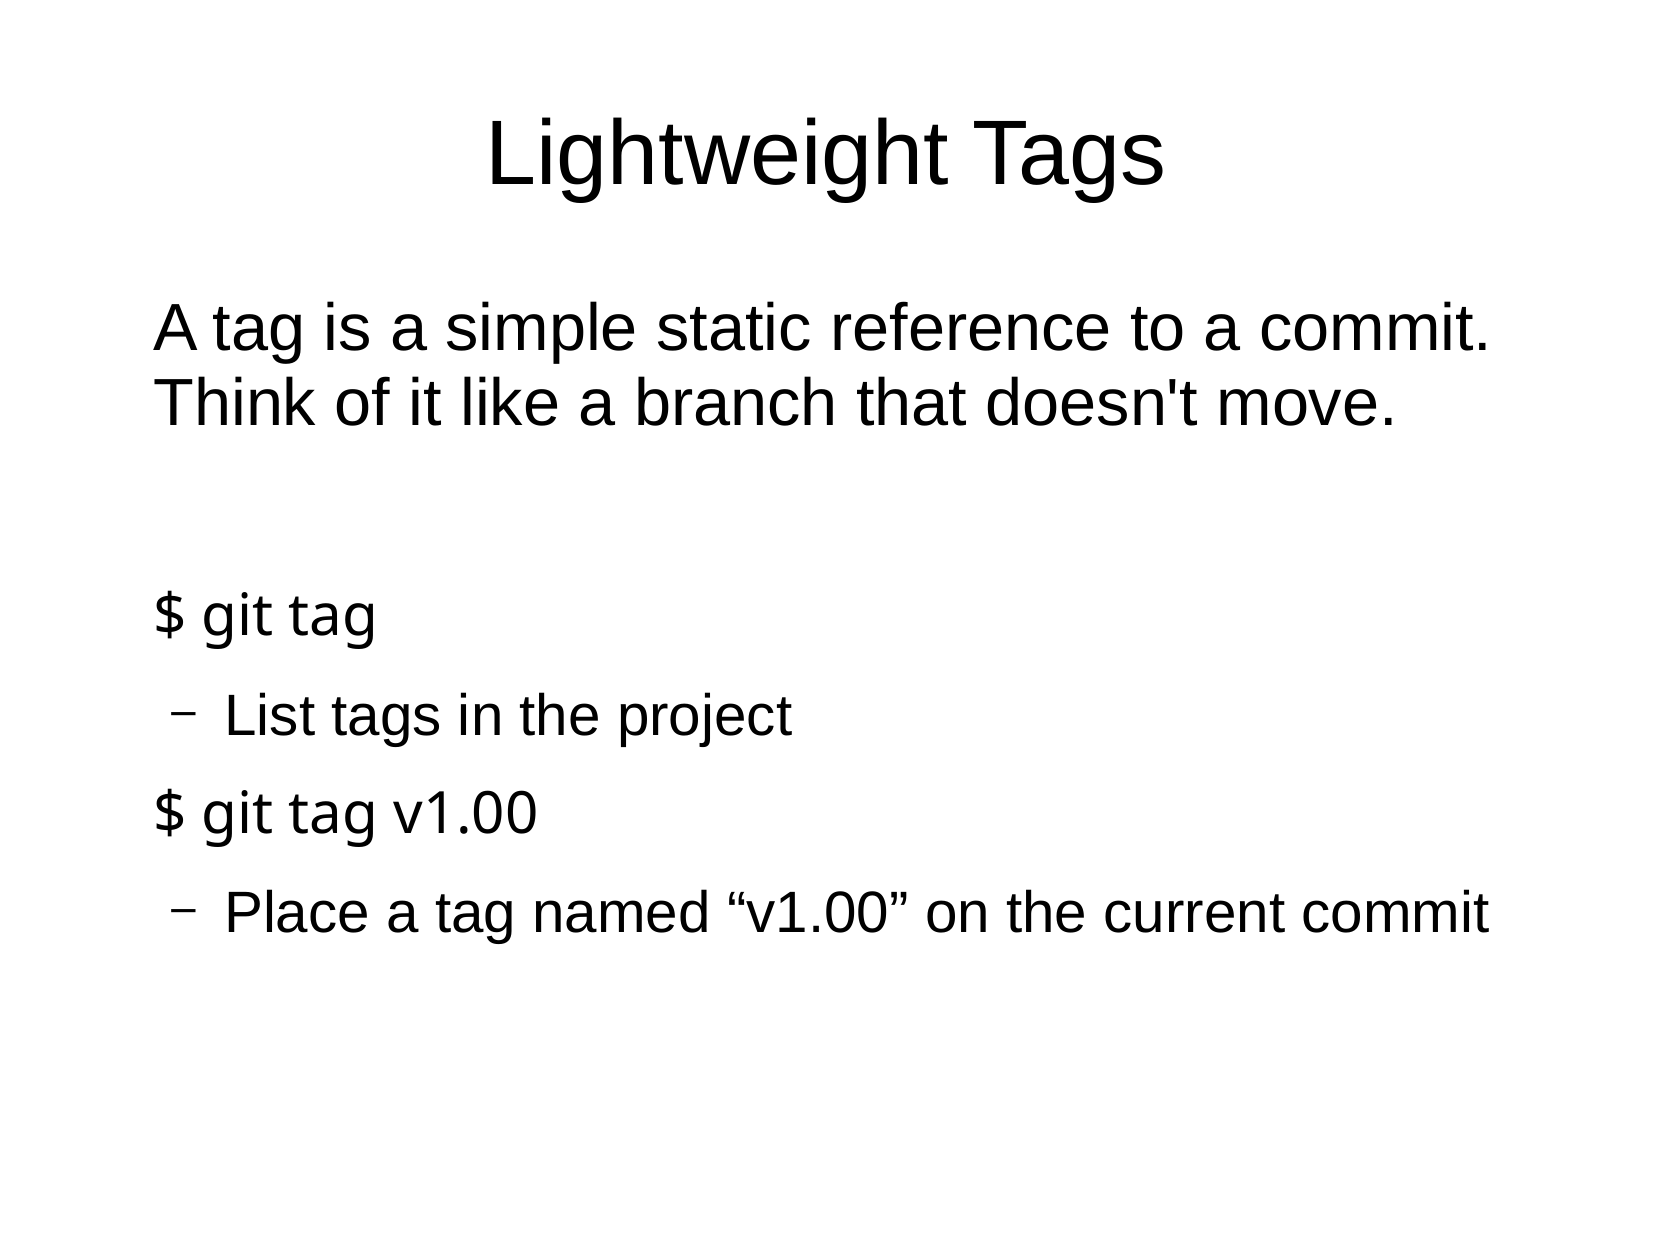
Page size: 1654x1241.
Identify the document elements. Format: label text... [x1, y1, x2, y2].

list A tag is a simple static reference to a commit. Think of it like a branch that doesn't move. $ git tag List tags in the project $ git tag v1.00 Place a tag named “v1.00” on the current commit [82, 290, 1571, 1186]
title Lightweight Tags [82, 49, 1571, 257]
